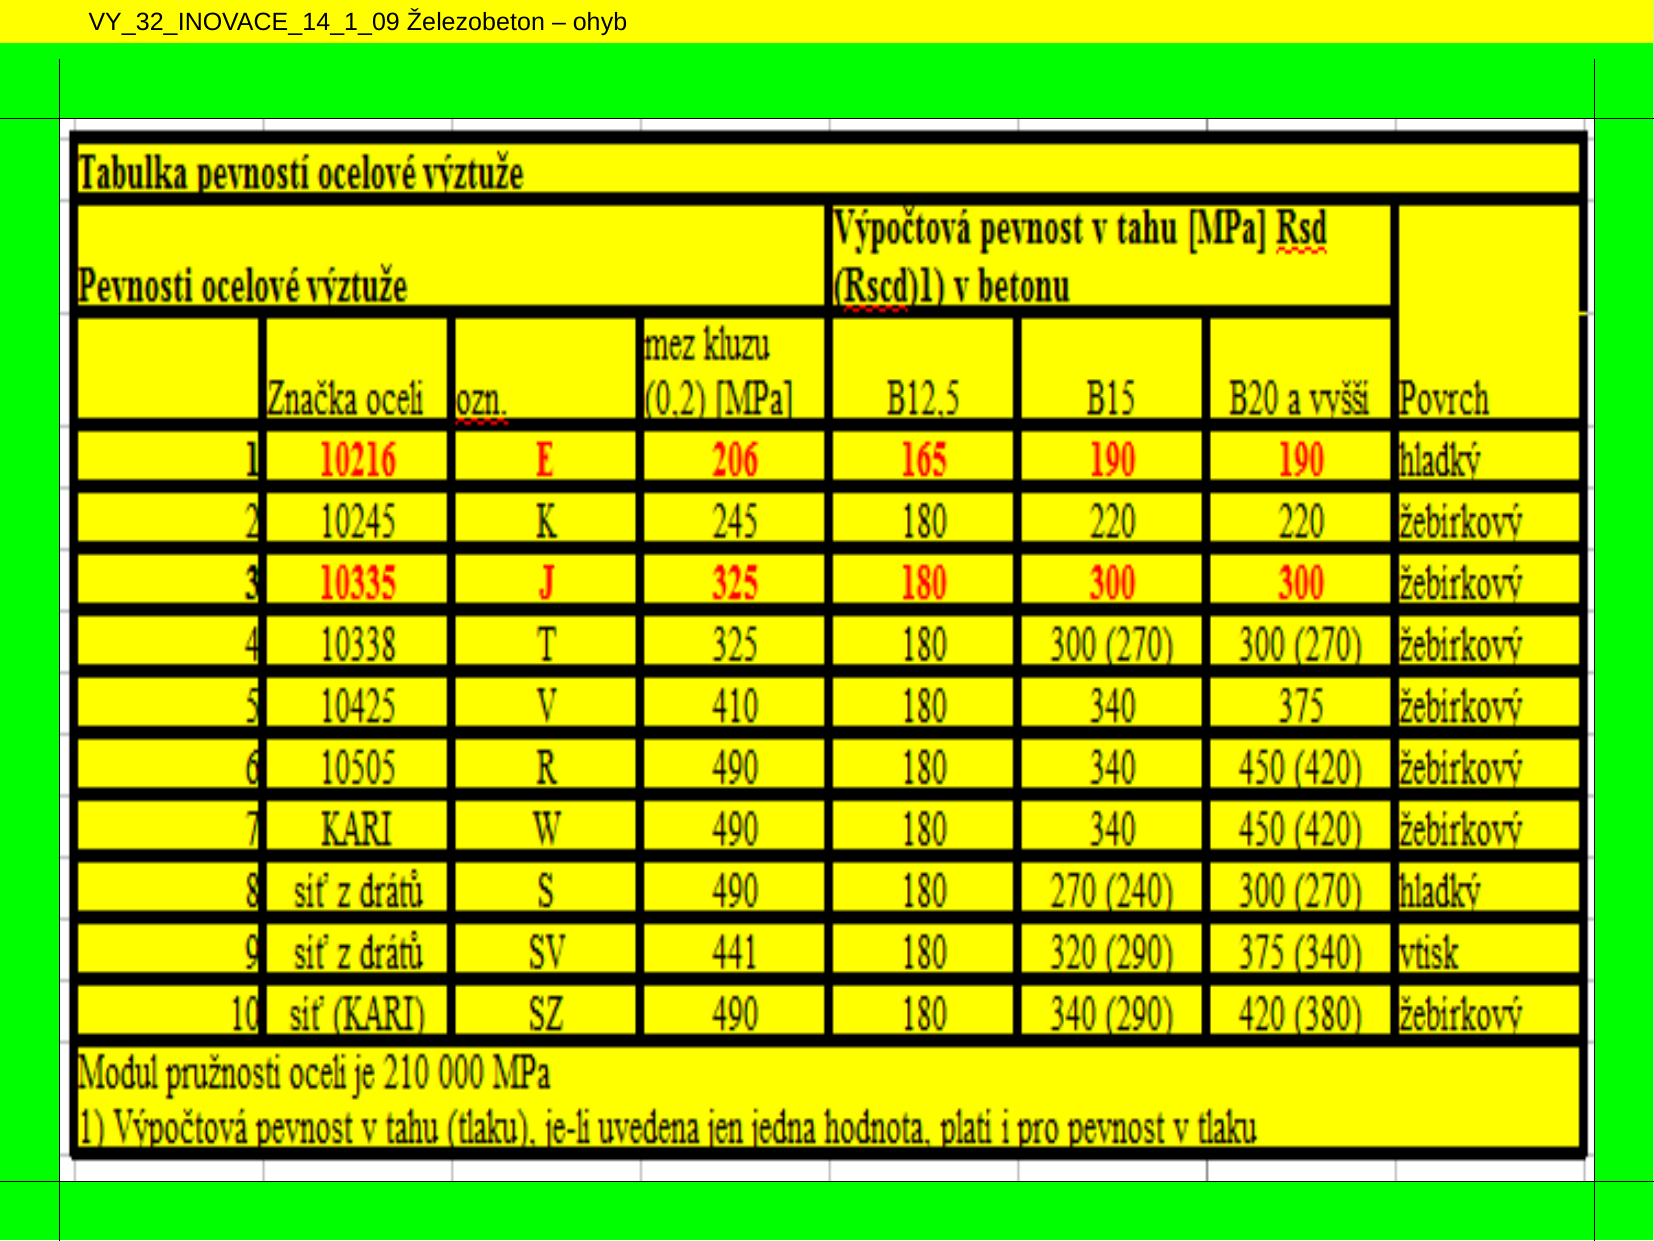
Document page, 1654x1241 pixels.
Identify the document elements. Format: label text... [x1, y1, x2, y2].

picture [60, 119, 1594, 1181]
text_box VY_32_INOVACE_14_1_09 Železobeton – ohyb [0, 0, 1654, 43]
